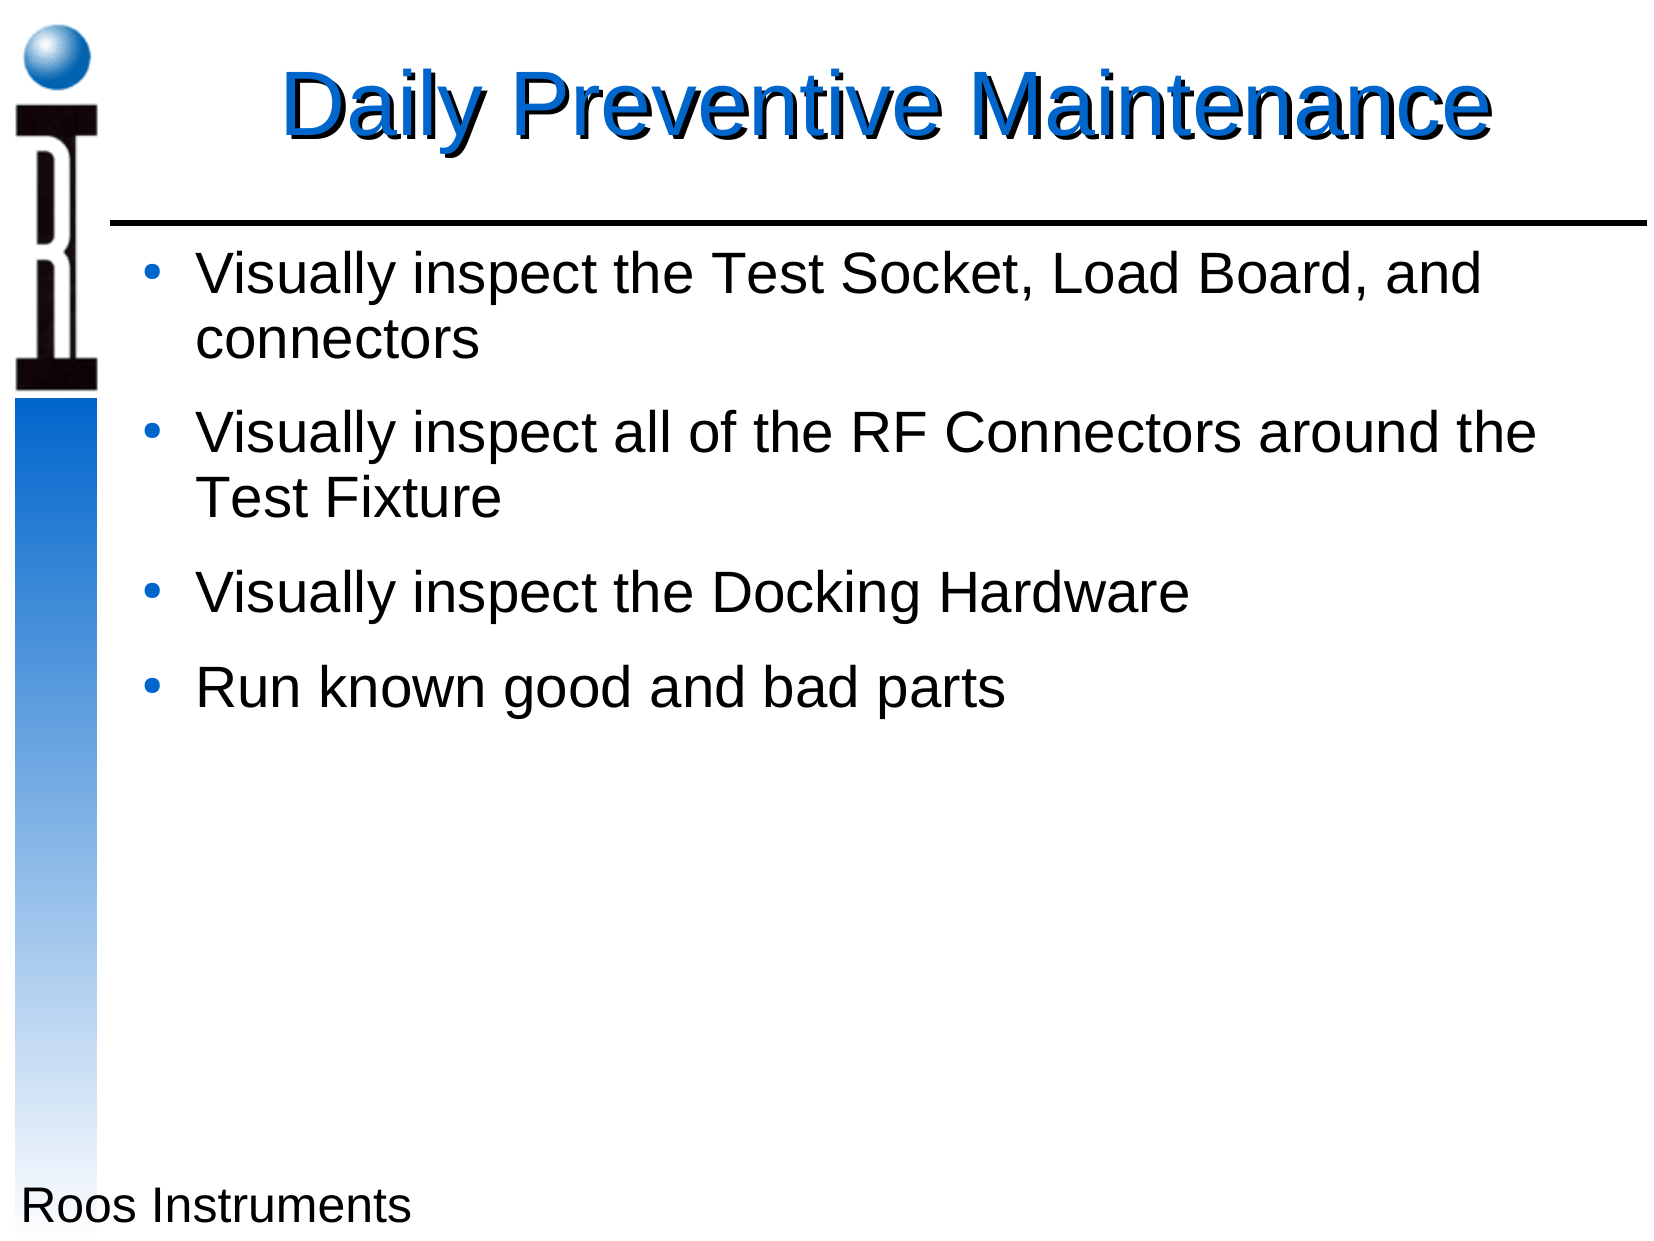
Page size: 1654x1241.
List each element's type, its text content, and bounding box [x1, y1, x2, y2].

picture [11, 20, 103, 398]
title Daily Preventive Maintenance [121, 0, 1654, 208]
list Visually inspect the Test Socket, Load Board, and connectors Visually inspect all of the RF Connectors around the Test Fixture Visually inspect the Docking Hardware Run known good and bad parts [124, 240, 1654, 1109]
